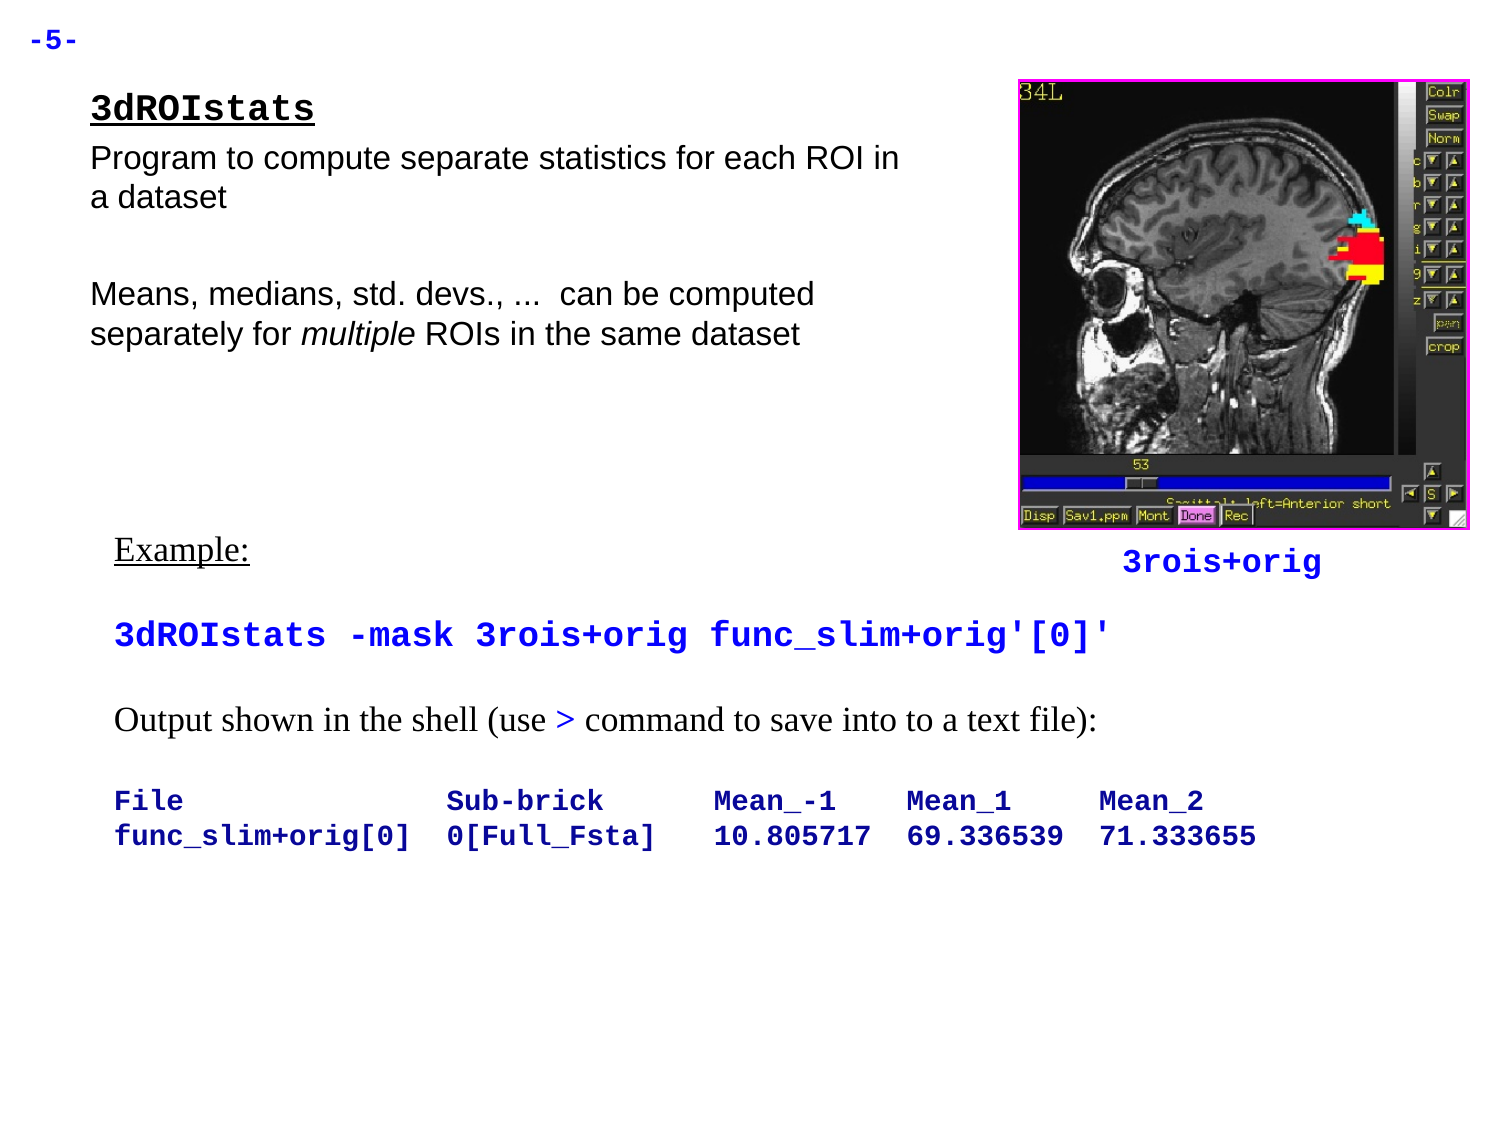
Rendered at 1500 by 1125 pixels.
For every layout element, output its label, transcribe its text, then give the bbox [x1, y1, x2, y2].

list 3dROIstats Program to compute separate statistics for each ROI in a dataset Means, medians, std. devs., ... can be computed separately for multiple ROIs in the same dataset [74, 75, 928, 1051]
text_box Example: 3dROIstats -mask 3rois+orig func_slim+orig'[0]' Output shown in the shell (use > command to save into to a text file): File Sub-brick Mean_-1 Mean_1 Mean_2 func_slim+orig[0] 0[Full_Fsta] 10.805717 69.336539 71.333655 [99, 518, 1457, 859]
picture [1020, 81, 1468, 528]
